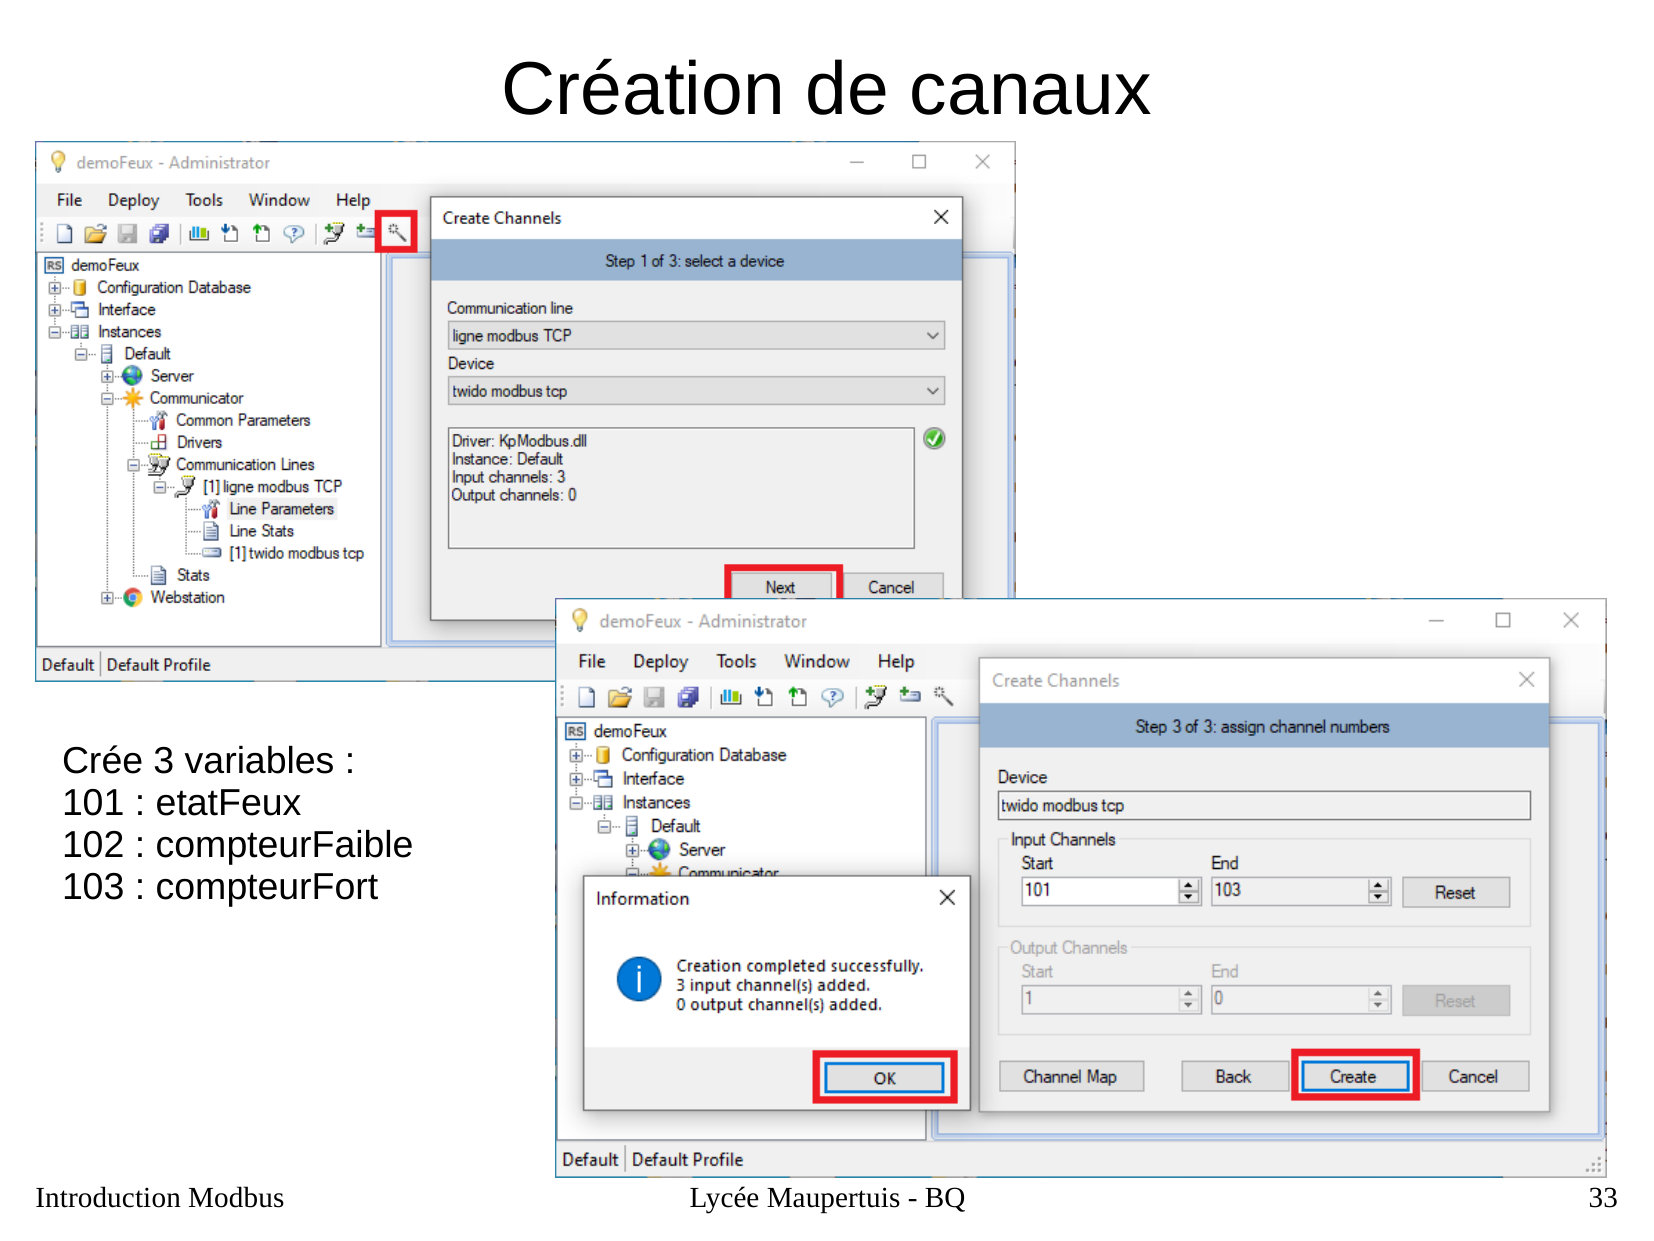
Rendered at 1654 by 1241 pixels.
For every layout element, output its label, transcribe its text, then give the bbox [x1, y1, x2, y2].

title Création de canaux [35, 35, 1619, 142]
picture [35, 141, 1607, 1178]
text_box Crée 3 variables : 101 : etatFeux 102 : compteurFaible 103 : compteurFort [47, 732, 461, 916]
